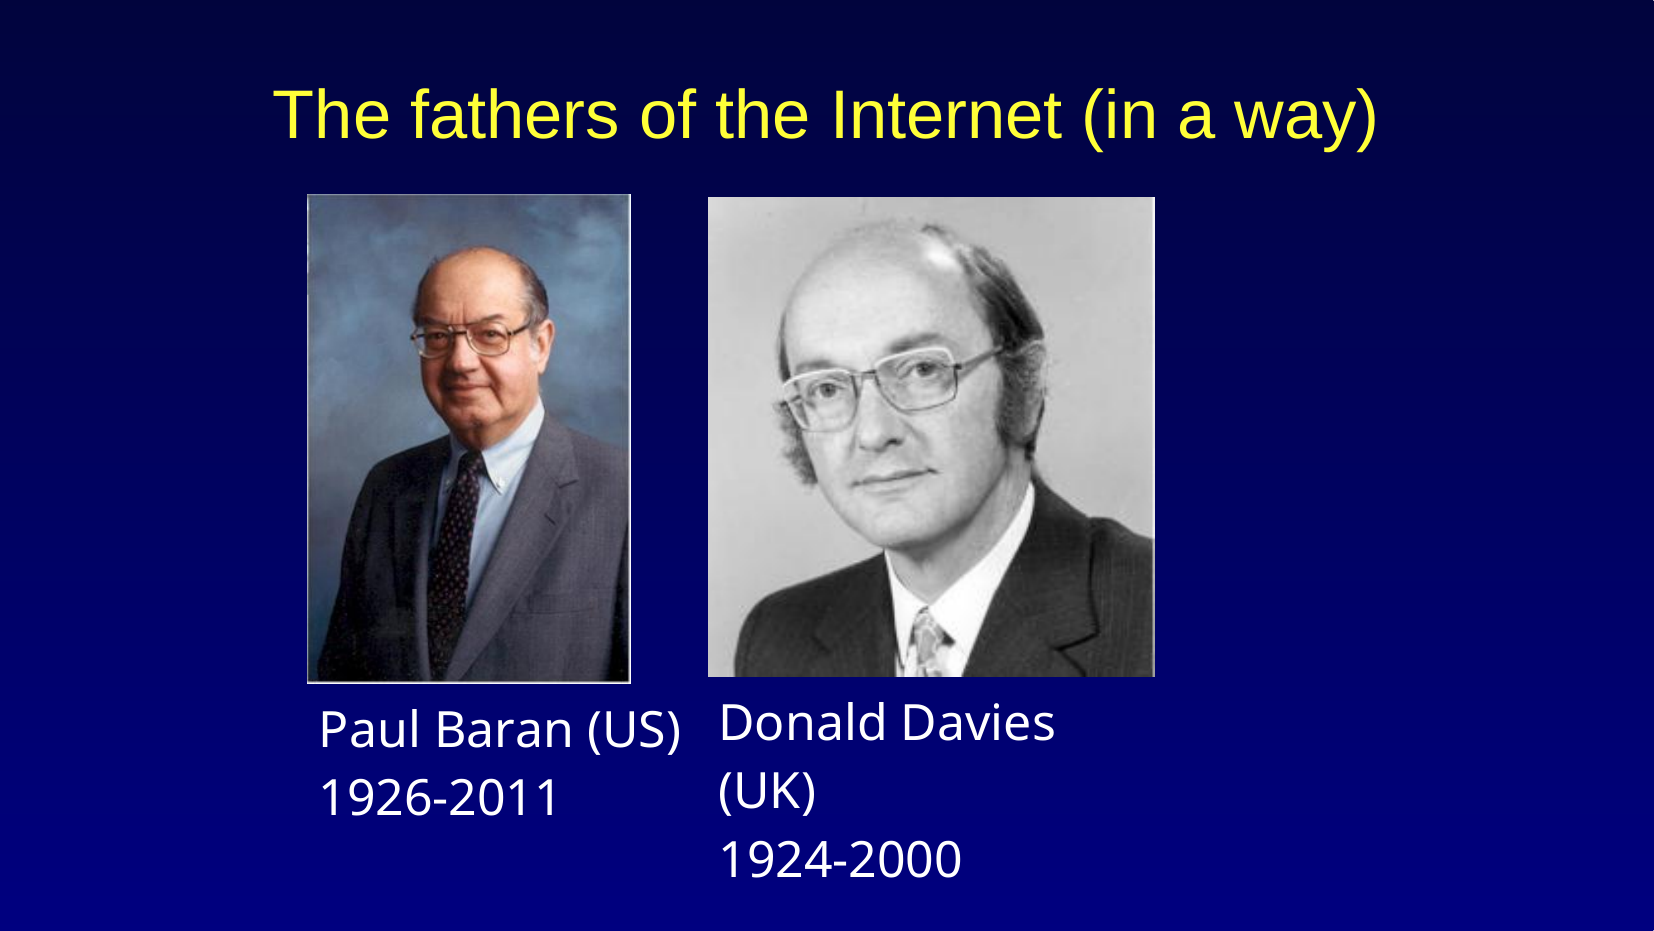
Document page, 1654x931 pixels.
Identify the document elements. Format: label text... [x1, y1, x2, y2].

picture [307, 194, 631, 684]
title The fathers of the Internet (in a way) [82, 37, 1571, 193]
text_box Donald Davies (UK) 1924-2000 [718, 687, 1157, 862]
picture [708, 197, 1155, 677]
text_box Paul Baran (US) 1926-2011 [319, 693, 721, 869]
